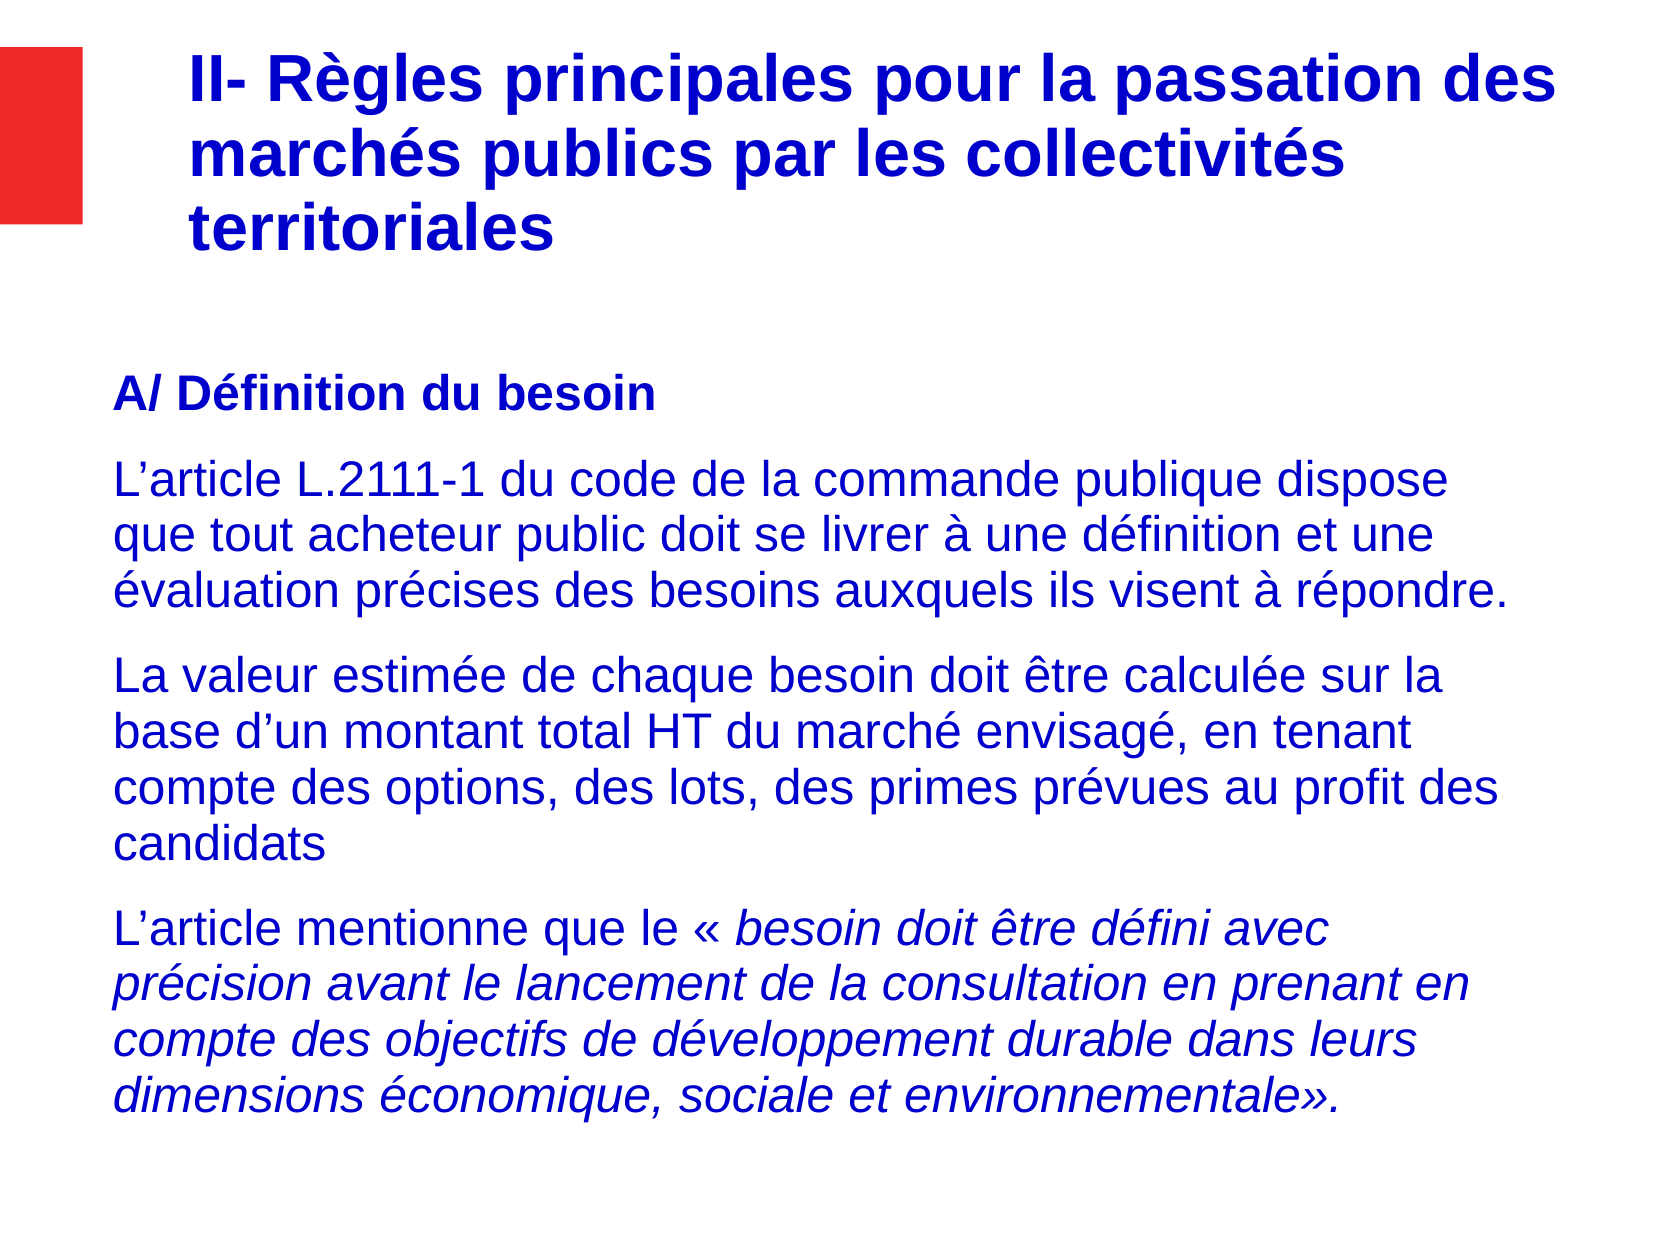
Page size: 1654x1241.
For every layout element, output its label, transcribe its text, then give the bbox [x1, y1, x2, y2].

list A/ Définition du besoin L’article L.2111-1 du code de la commande publique dispose que tout acheteur public doit se livrer à une définition et une évaluation précises des besoins auxquels ils visent à répondre. La valeur estimée de chaque besoin doit être calculée sur la base d’un montant total HT du marché envisagé, en tenant compte des options, des lots, des primes prévues au profit des candidats L’article mentionne que le « besoin doit être défini avec précision avant le lancement de la consultation en prenant en compte des objectifs de développement durable dans leurs dimensions économique, sociale et environnementale». [42, 280, 1543, 1241]
title II- Règles principales pour la passation des marchés publics par les collectivités territoriales [118, 40, 1571, 266]
